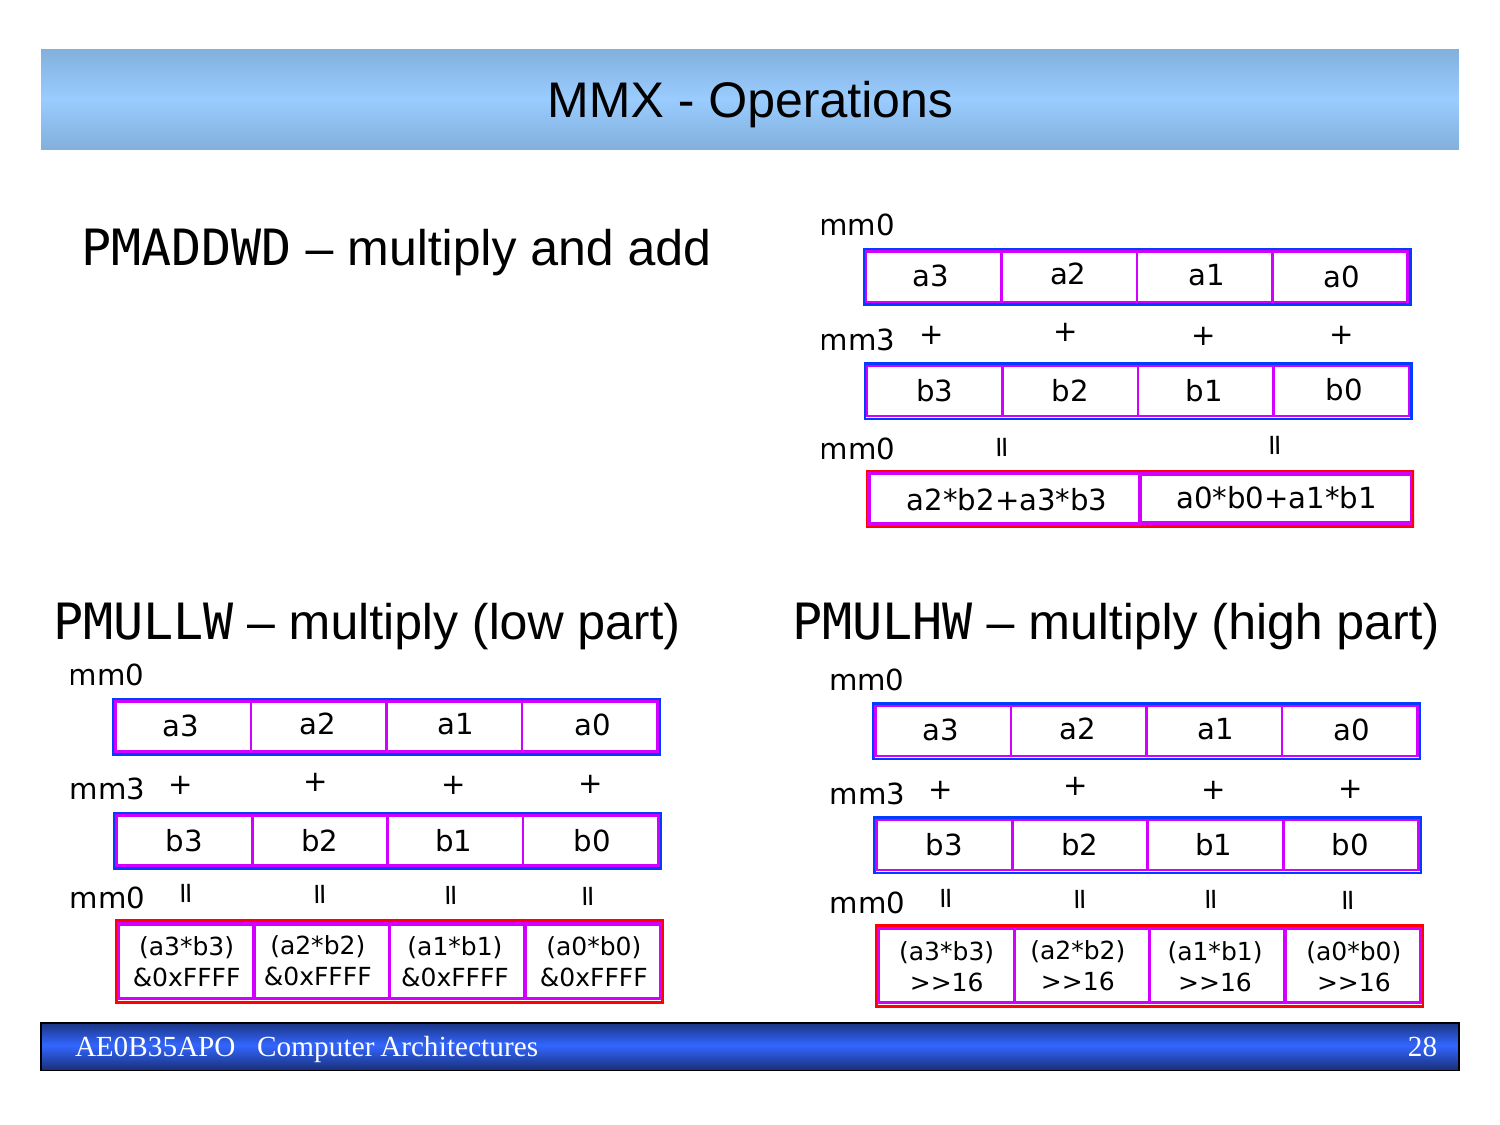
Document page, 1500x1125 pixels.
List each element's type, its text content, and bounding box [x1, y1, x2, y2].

picture [71, 663, 664, 1004]
title MMX - Operations [41, 49, 1459, 150]
picture [822, 213, 1415, 528]
picture [831, 667, 1424, 1009]
text_box PMULLW – multiply (low part) PMULHW – multiply (high part) [38, 585, 1455, 659]
text_box PMADDWD – multiply and add [66, 212, 727, 286]
